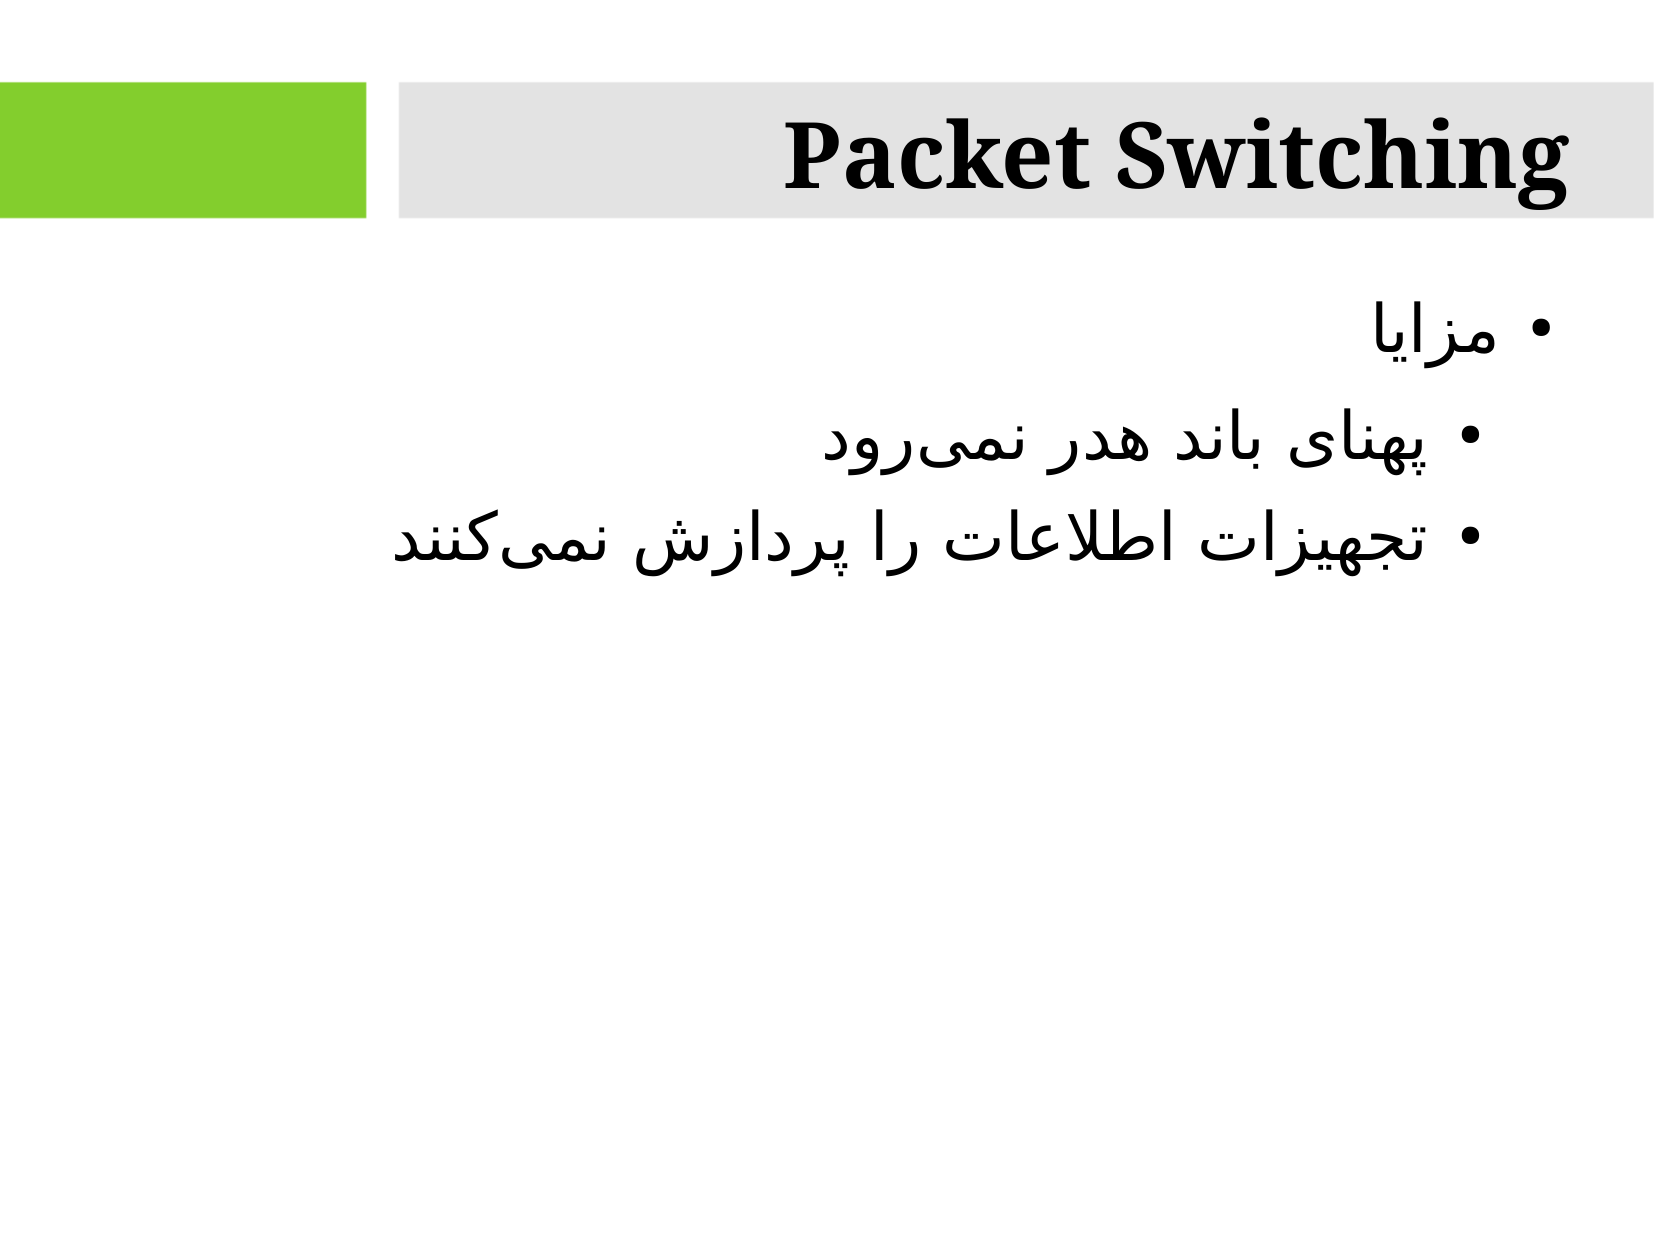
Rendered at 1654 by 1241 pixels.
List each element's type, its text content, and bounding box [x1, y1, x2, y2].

title Packet Switching [82, 49, 1571, 257]
list مزایا پهنای باند هدر نمی‌رود تجهیزات اطلاعات را پردازش نمی‌کنند [82, 290, 1571, 1182]
picture [0, 0, 1654, 1241]
